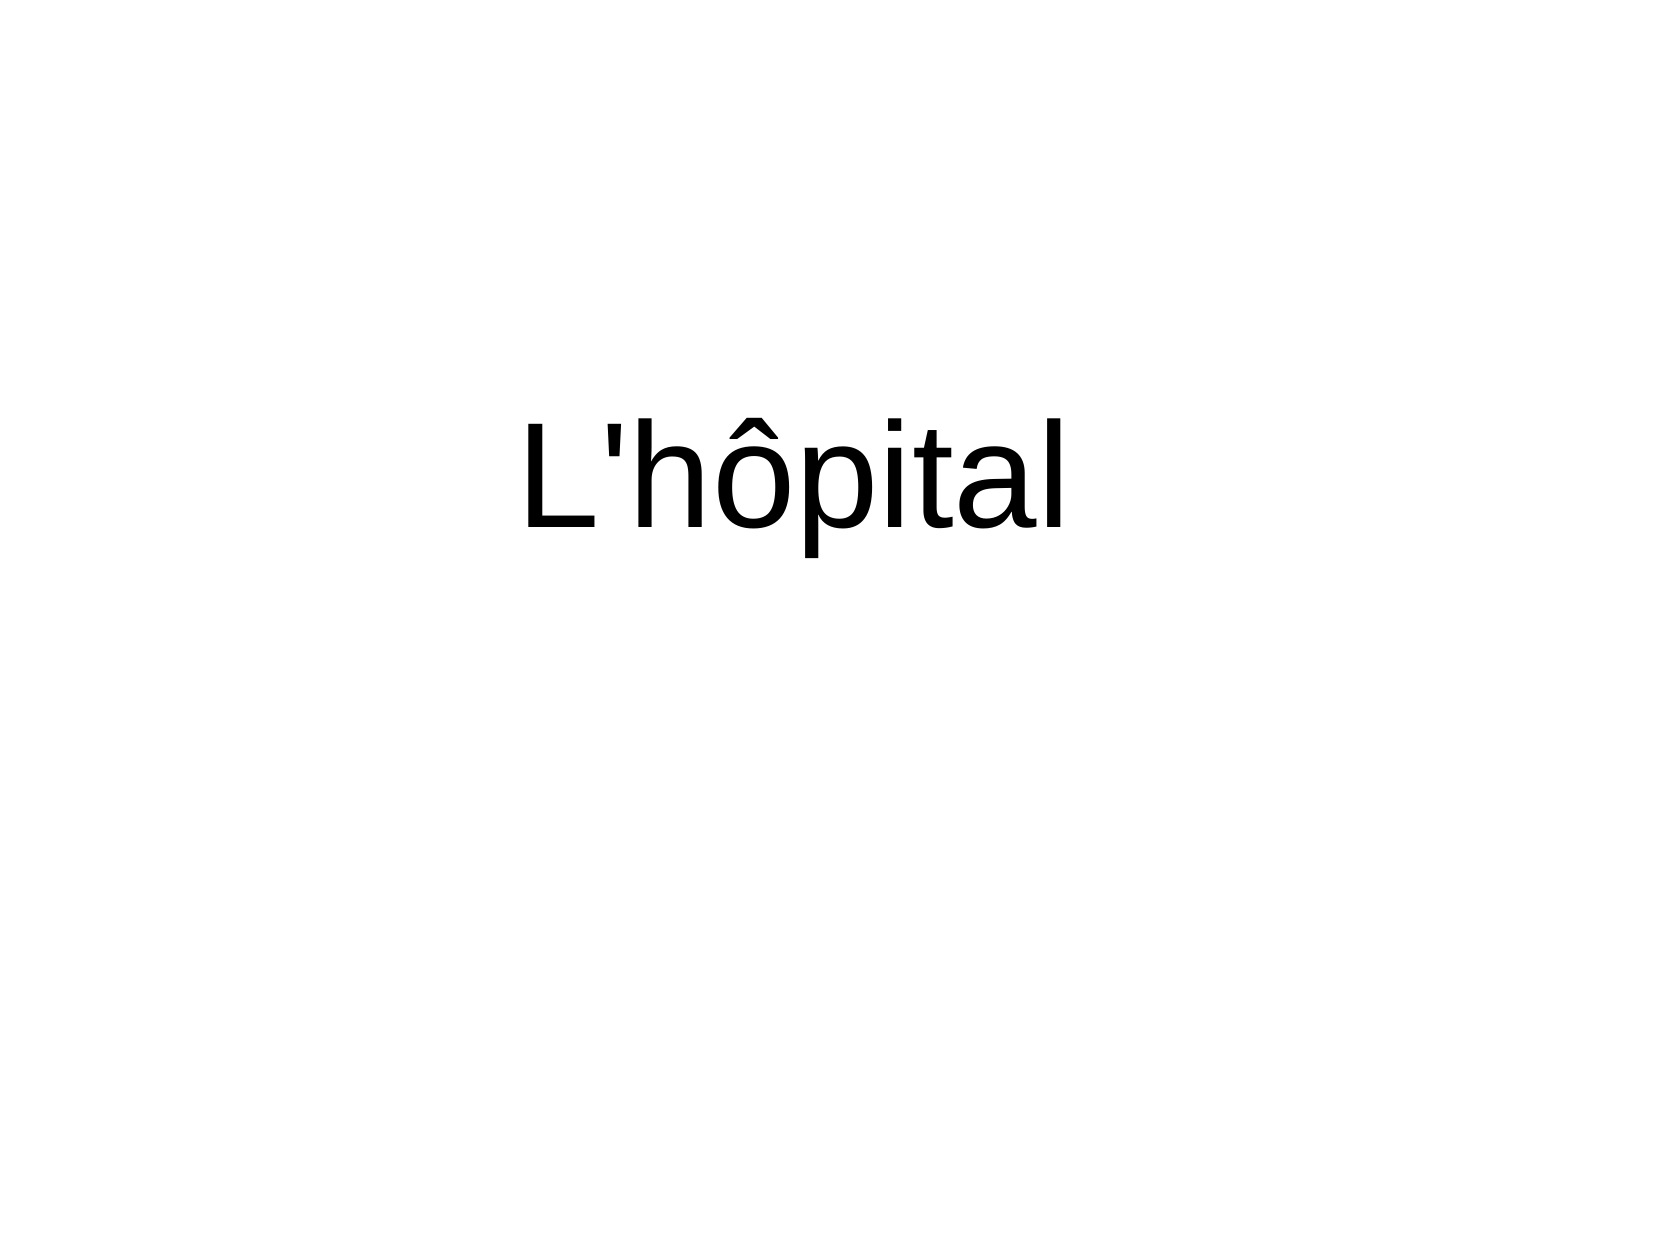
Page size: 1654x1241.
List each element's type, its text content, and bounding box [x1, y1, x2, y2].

text_box L'hôpital [501, 383, 1506, 567]
